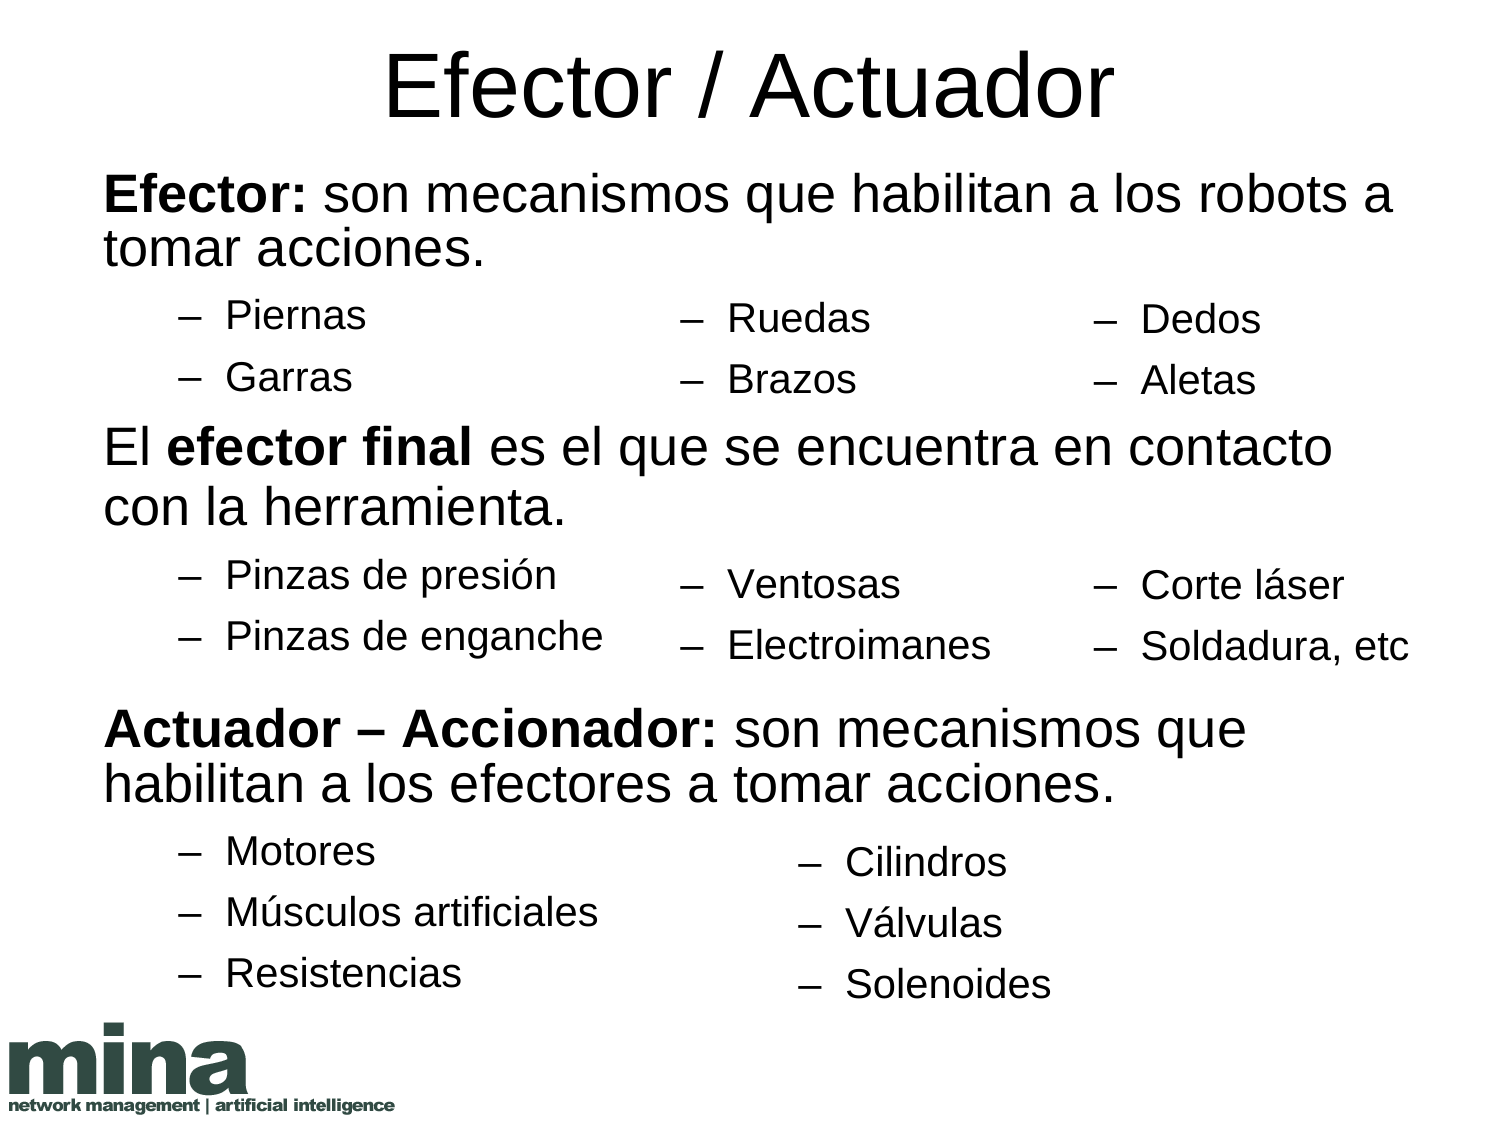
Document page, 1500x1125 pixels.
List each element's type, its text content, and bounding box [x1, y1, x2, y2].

text_box Corte láser Soldadura, etc [1003, 554, 1447, 678]
list Efector: son mecanismos que habilitan a los robots a tomar acciones. Piernas Garras El efector final es el que se encuentra en contacto con la herramienta. Pinzas de presión Pinzas de enganche Actuador – Accionador: son mecanismos que habilitan a los efectores a tomar acciones. Motores Músculos artificiales Resistencias [88, 161, 1439, 1016]
text_box Dedos Aletas [1003, 288, 1300, 412]
picture [0, 1016, 402, 1119]
title Efector / Actuador [75, 0, 1426, 180]
text_box Ventosas Electroimanes [590, 553, 1034, 677]
text_box Cilindros Válvulas Solenoides [708, 831, 1339, 1017]
text_box Ruedas Brazos [590, 287, 975, 411]
